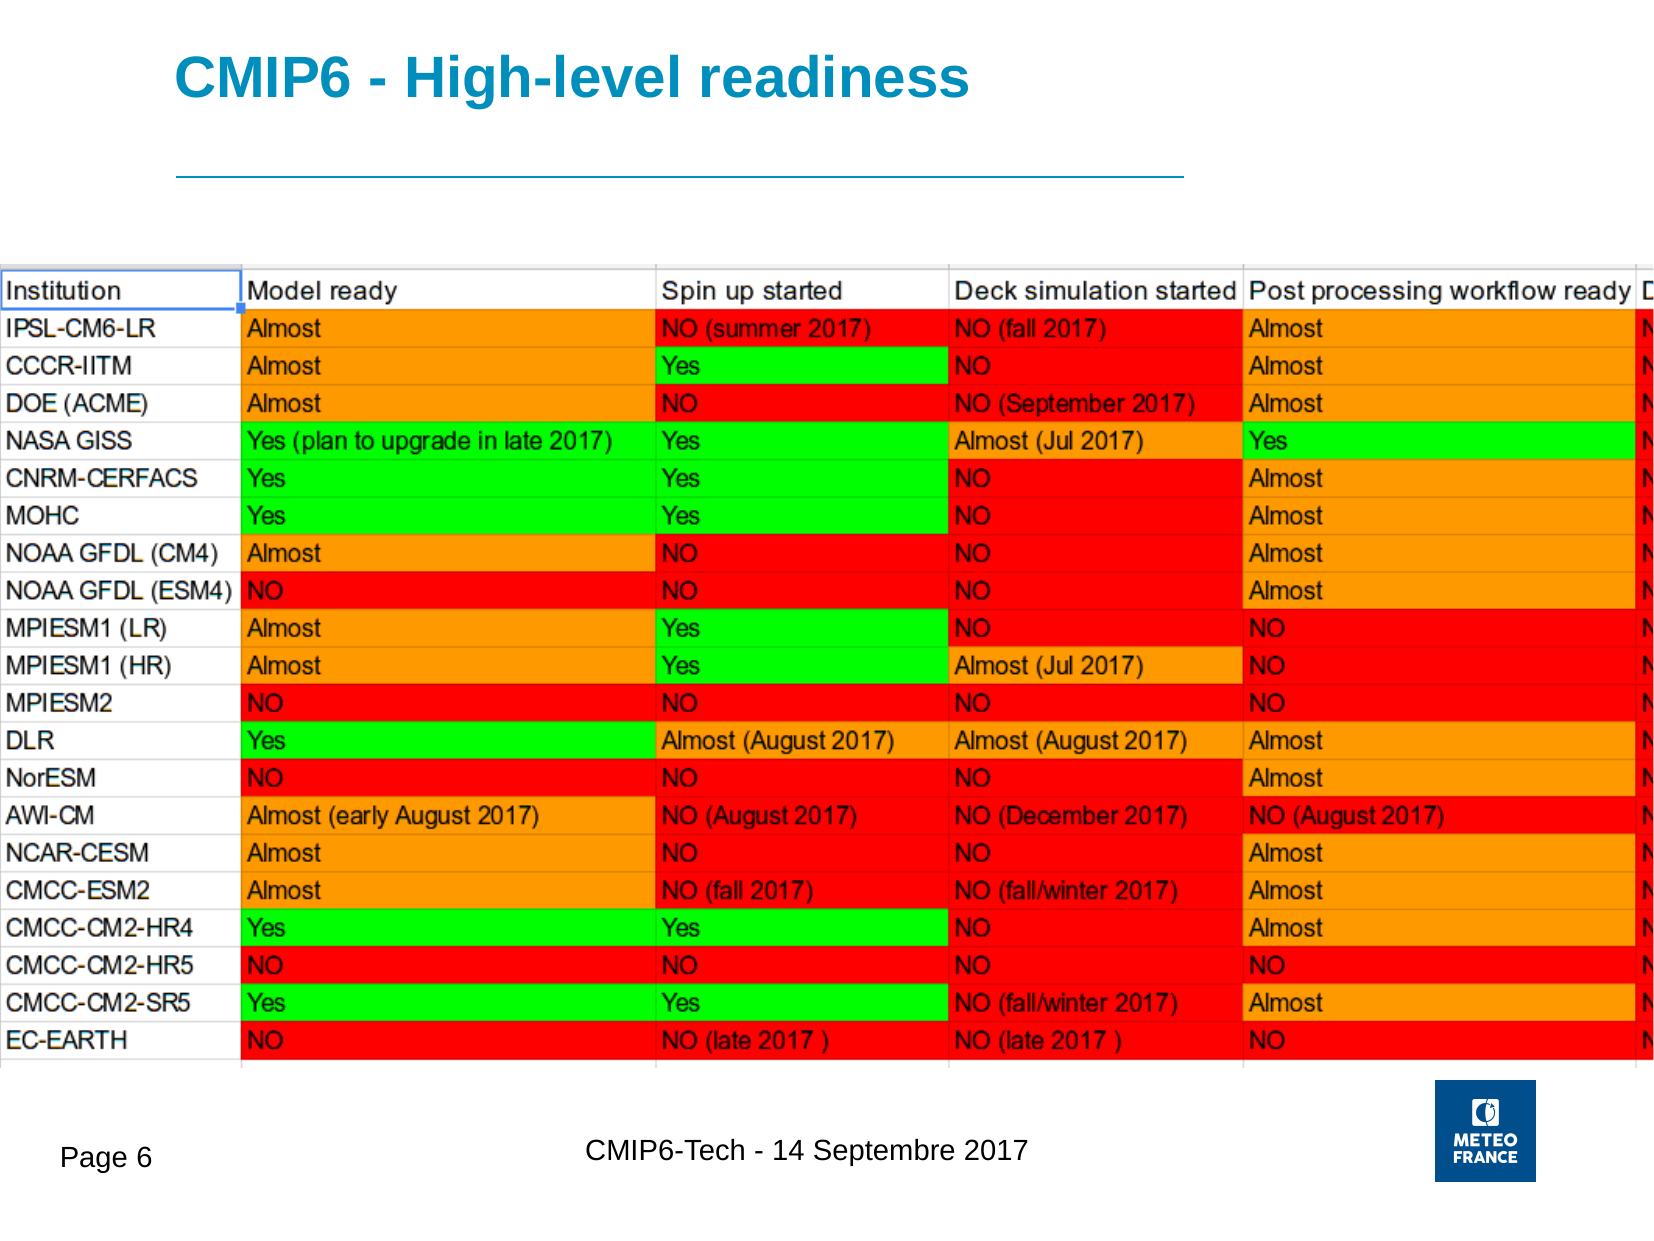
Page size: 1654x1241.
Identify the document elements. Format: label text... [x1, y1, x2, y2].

picture [1435, 1080, 1536, 1182]
picture [0, 264, 1654, 1068]
title CMIP6 - High-level readiness [174, 0, 1654, 156]
